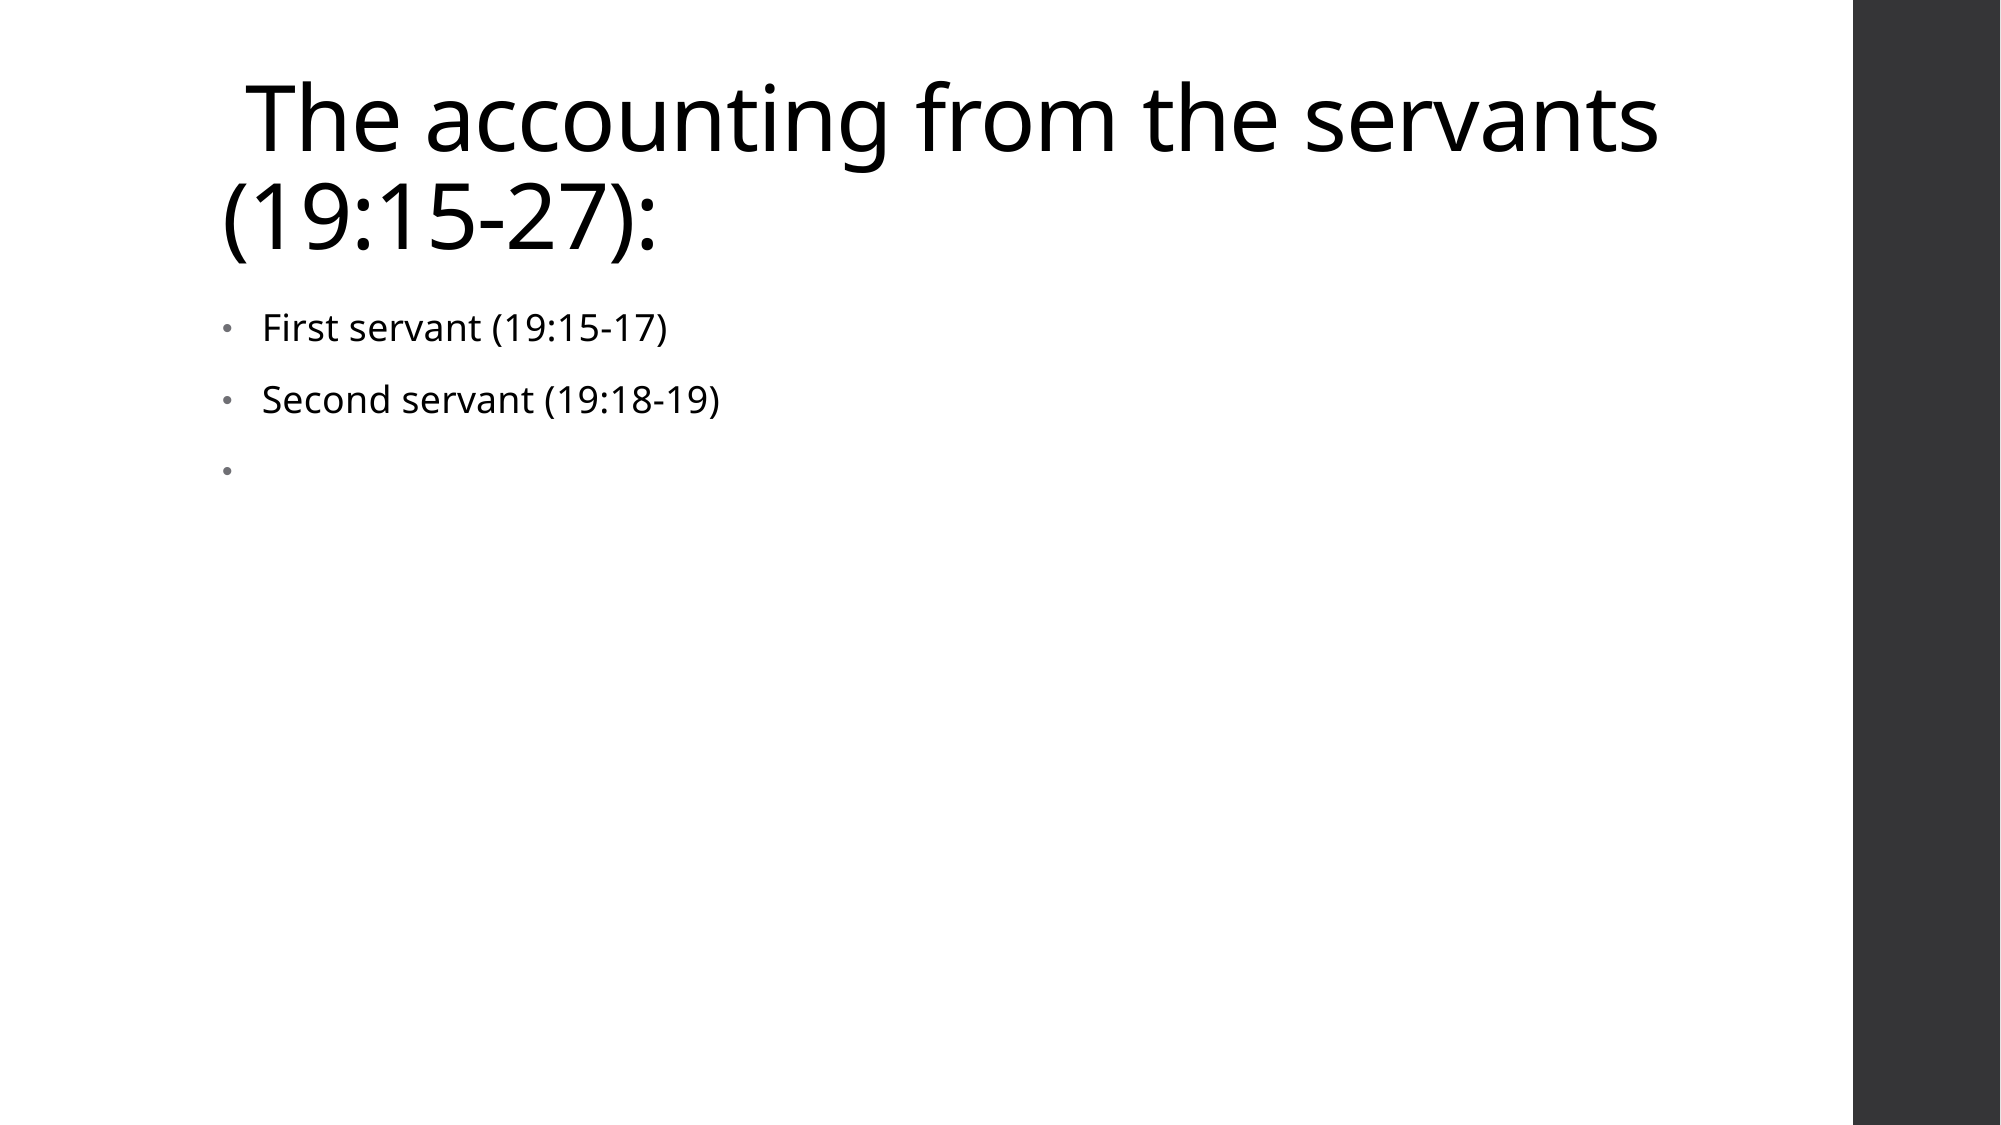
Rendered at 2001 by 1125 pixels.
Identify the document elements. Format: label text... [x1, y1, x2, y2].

title The accounting from the servants (19:15-27): [206, 60, 1797, 278]
list First servant (19:15-17) Second servant (19:18-19) [206, 299, 1617, 1014]
